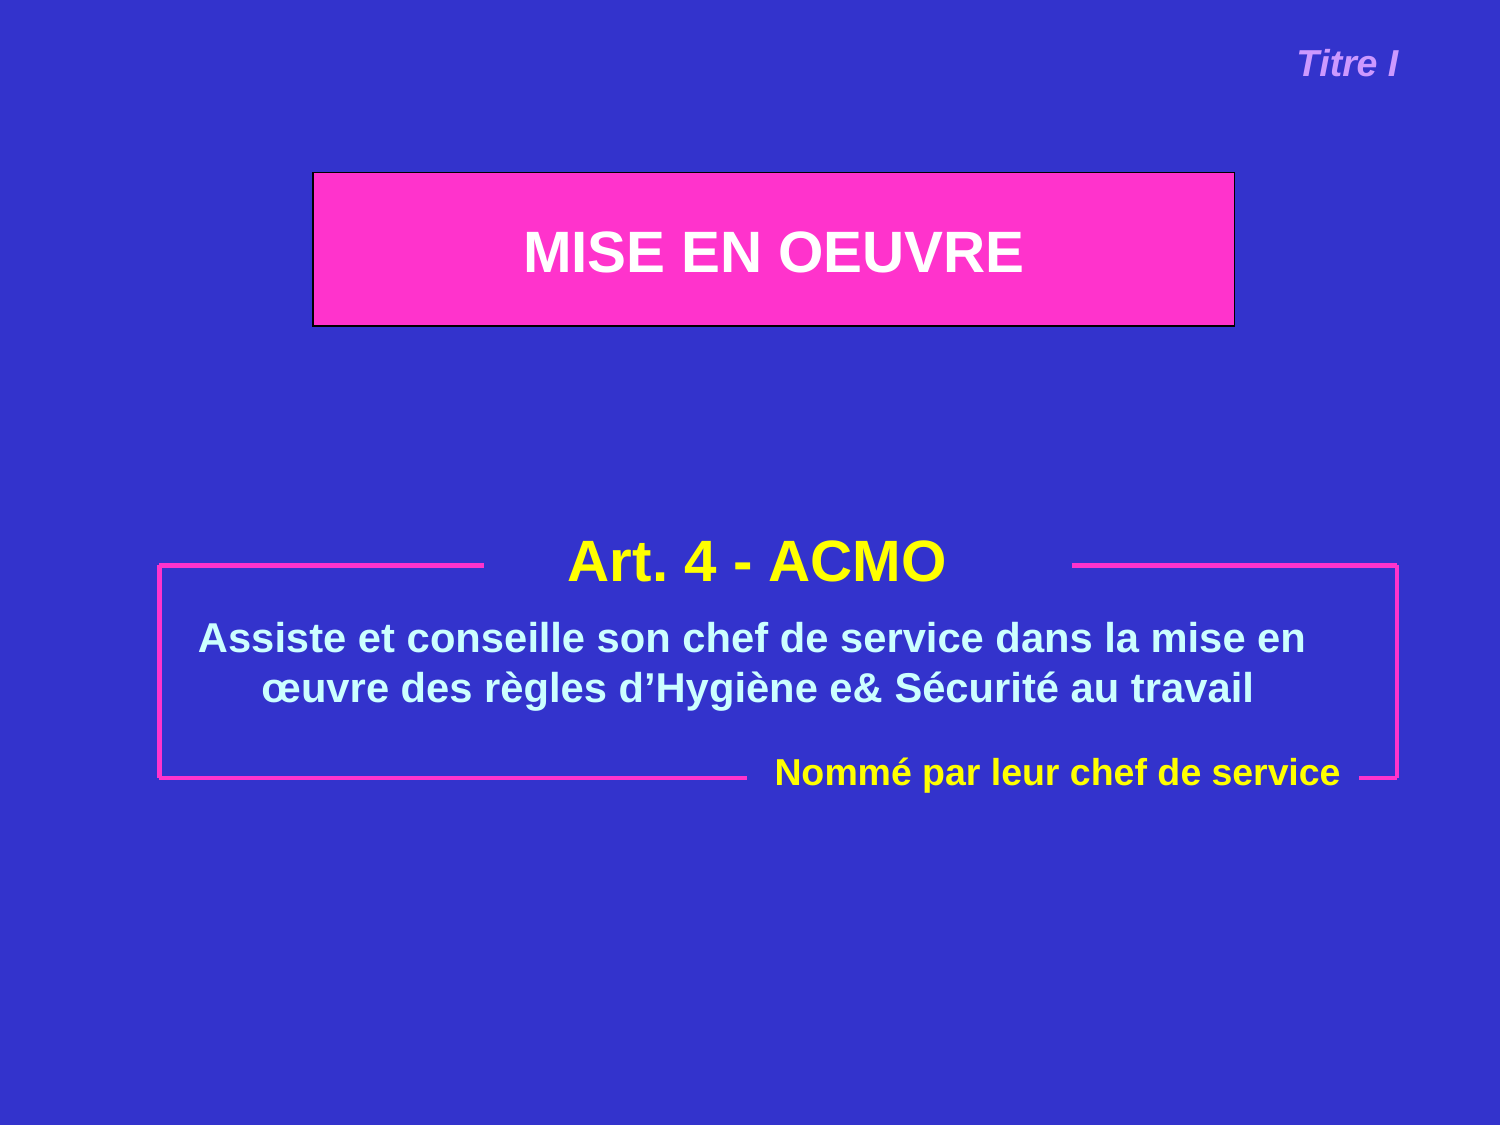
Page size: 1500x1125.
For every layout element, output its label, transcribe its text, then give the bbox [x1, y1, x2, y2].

text_box Titre I [1281, 30, 1425, 92]
text_box Assiste et conseille son chef de service dans la mise en œuvre des règles d’Hygiène e& Sécurité au travail [183, 602, 1333, 719]
text_box MISE EN OEUVRE [312, 172, 1235, 327]
text_box Nommé par leur chef de service [759, 740, 1356, 801]
text_box Art. 4 - ACMO [434, 515, 1097, 601]
